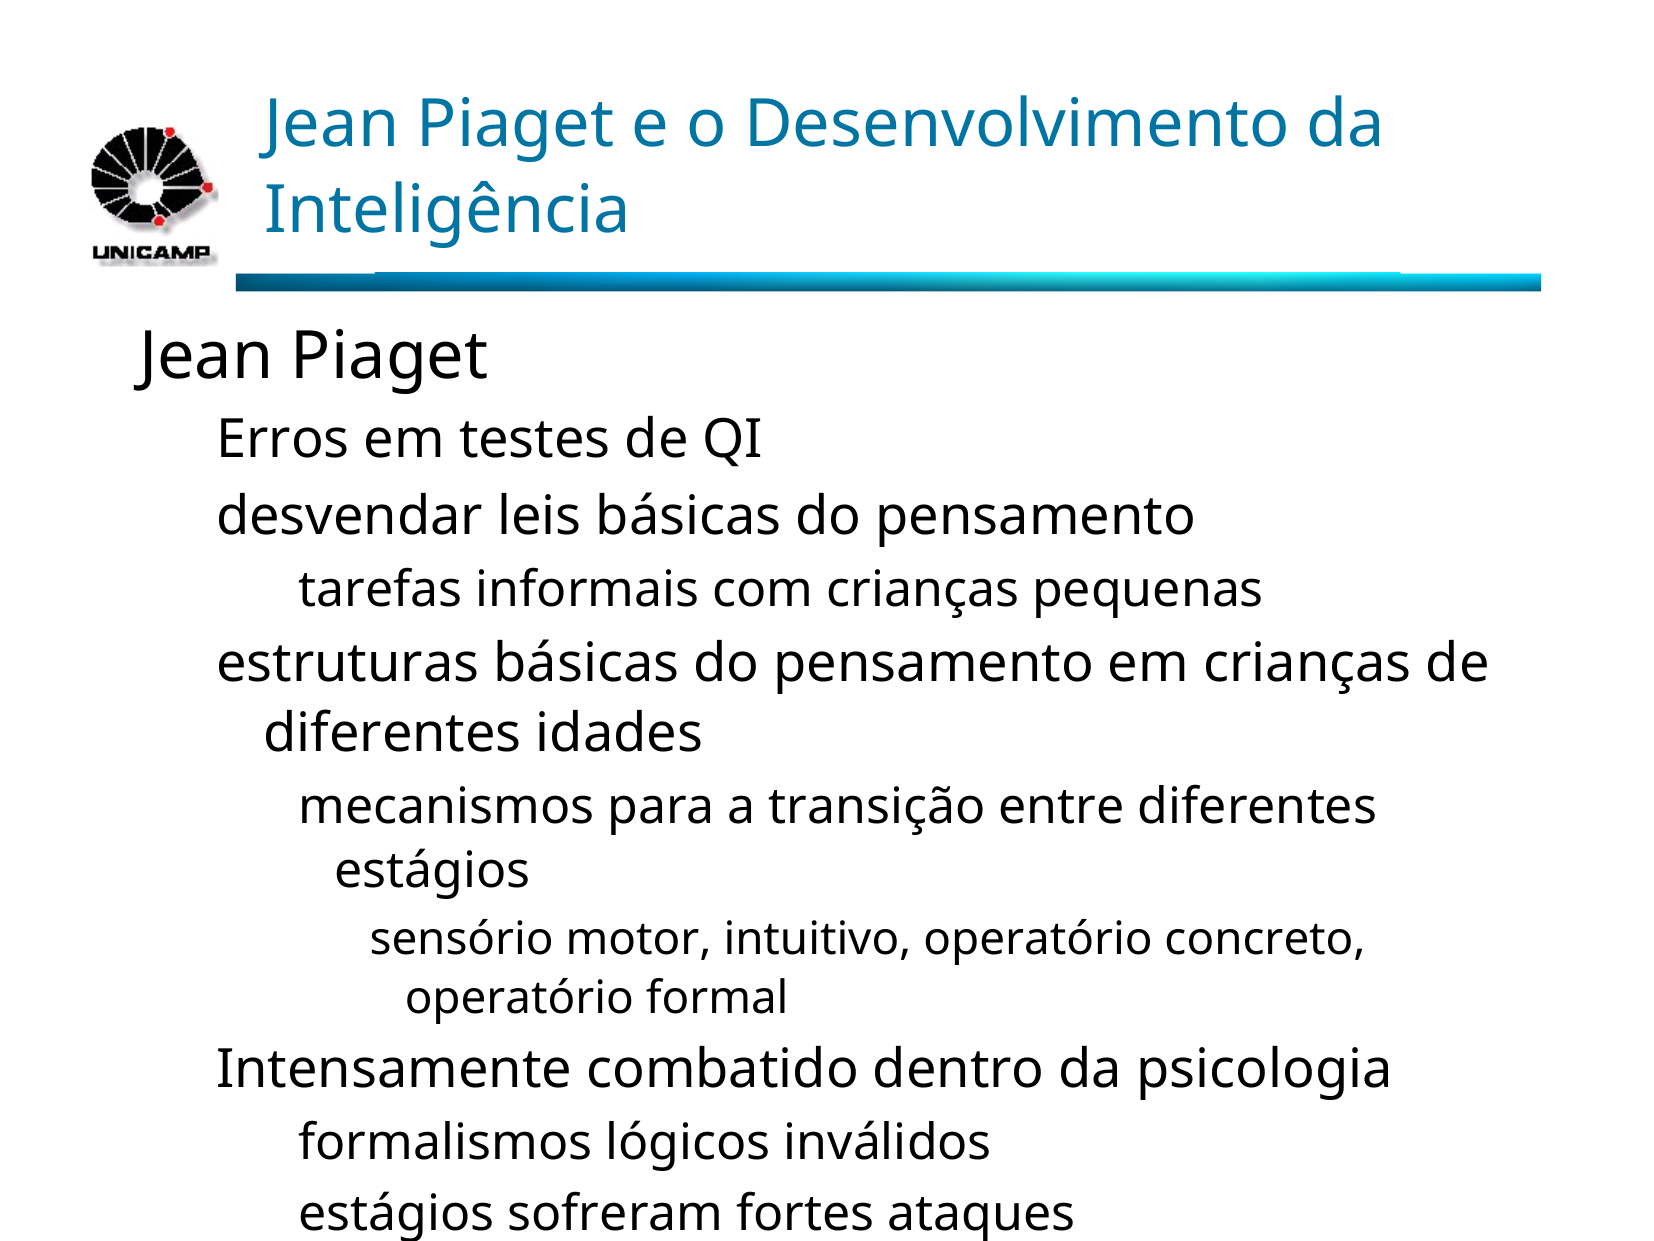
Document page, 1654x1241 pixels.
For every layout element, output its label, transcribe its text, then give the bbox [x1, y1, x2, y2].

title Jean Piaget e o Desenvolvimento da Inteligência [264, 42, 1534, 250]
list Jean Piaget Erros em testes de QI desvendar leis básicas do pensamento tarefas informais com crianças pequenas estruturas básicas do pensamento em crianças de diferentes idades mecanismos para a transição entre diferentes estágios sensório motor, intuitivo, operatório concreto, operatório formal Intensamente combatido dentro da psicologia formalismos lógicos inválidos estágios sofreram fortes ataques [121, 309, 1534, 1182]
picture [125, 272, 1654, 295]
